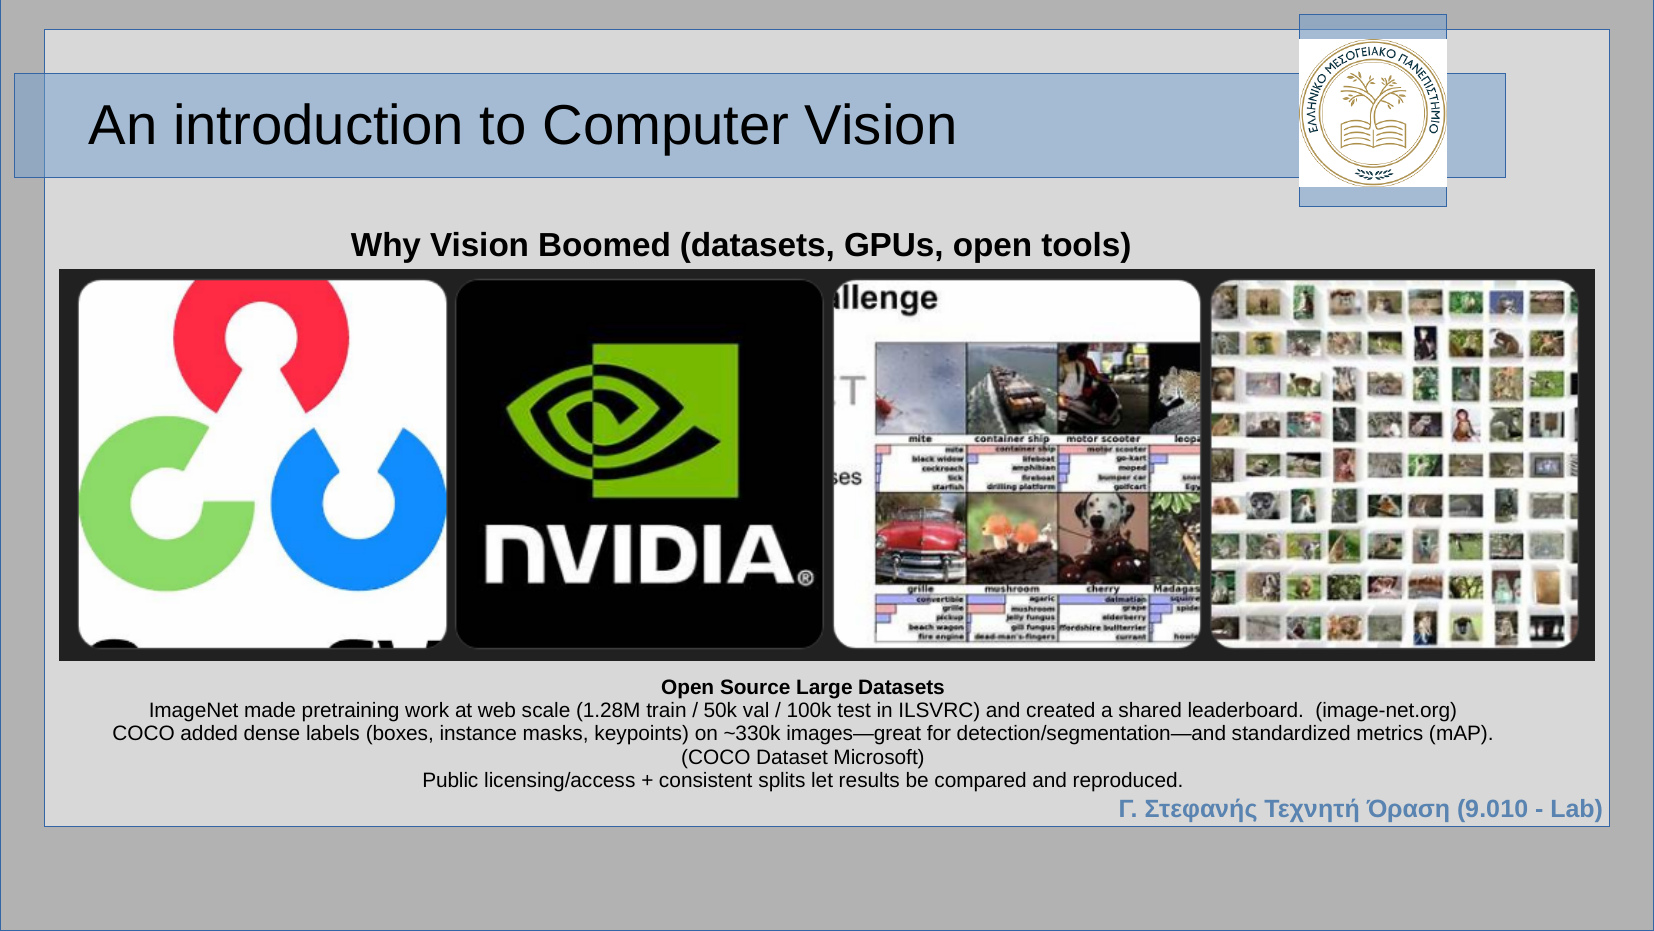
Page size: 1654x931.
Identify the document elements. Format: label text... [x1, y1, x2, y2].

text_box Open Source Large Datasets ImageNet made pretraining work at web scale (1.28M train / 50k val / 100k test in ILSVRC) and created a shared leaderboard. (image-net.org) COCO added dense labels (boxes, instance masks, keypoints) on ~330k images—great for detection/segmentation—and standardized metrics (mAP). (COCO Dataset Microsoft) Public licensing/access + consistent splits let results be compared and reproduced. [70, 661, 1536, 800]
title An introduction to Computer Vision [88, 73, 1299, 178]
picture [1299, 39, 1447, 187]
text_box Why Vision Boomed (datasets, GPUs, open tools) [66, 200, 1418, 269]
text_box Γ. Στεφανής Τεχνητή Όραση (9.010 - Lab) [1092, 772, 1630, 844]
picture [59, 269, 1595, 661]
title An introduction to Computer Vision [1447, 73, 1506, 178]
